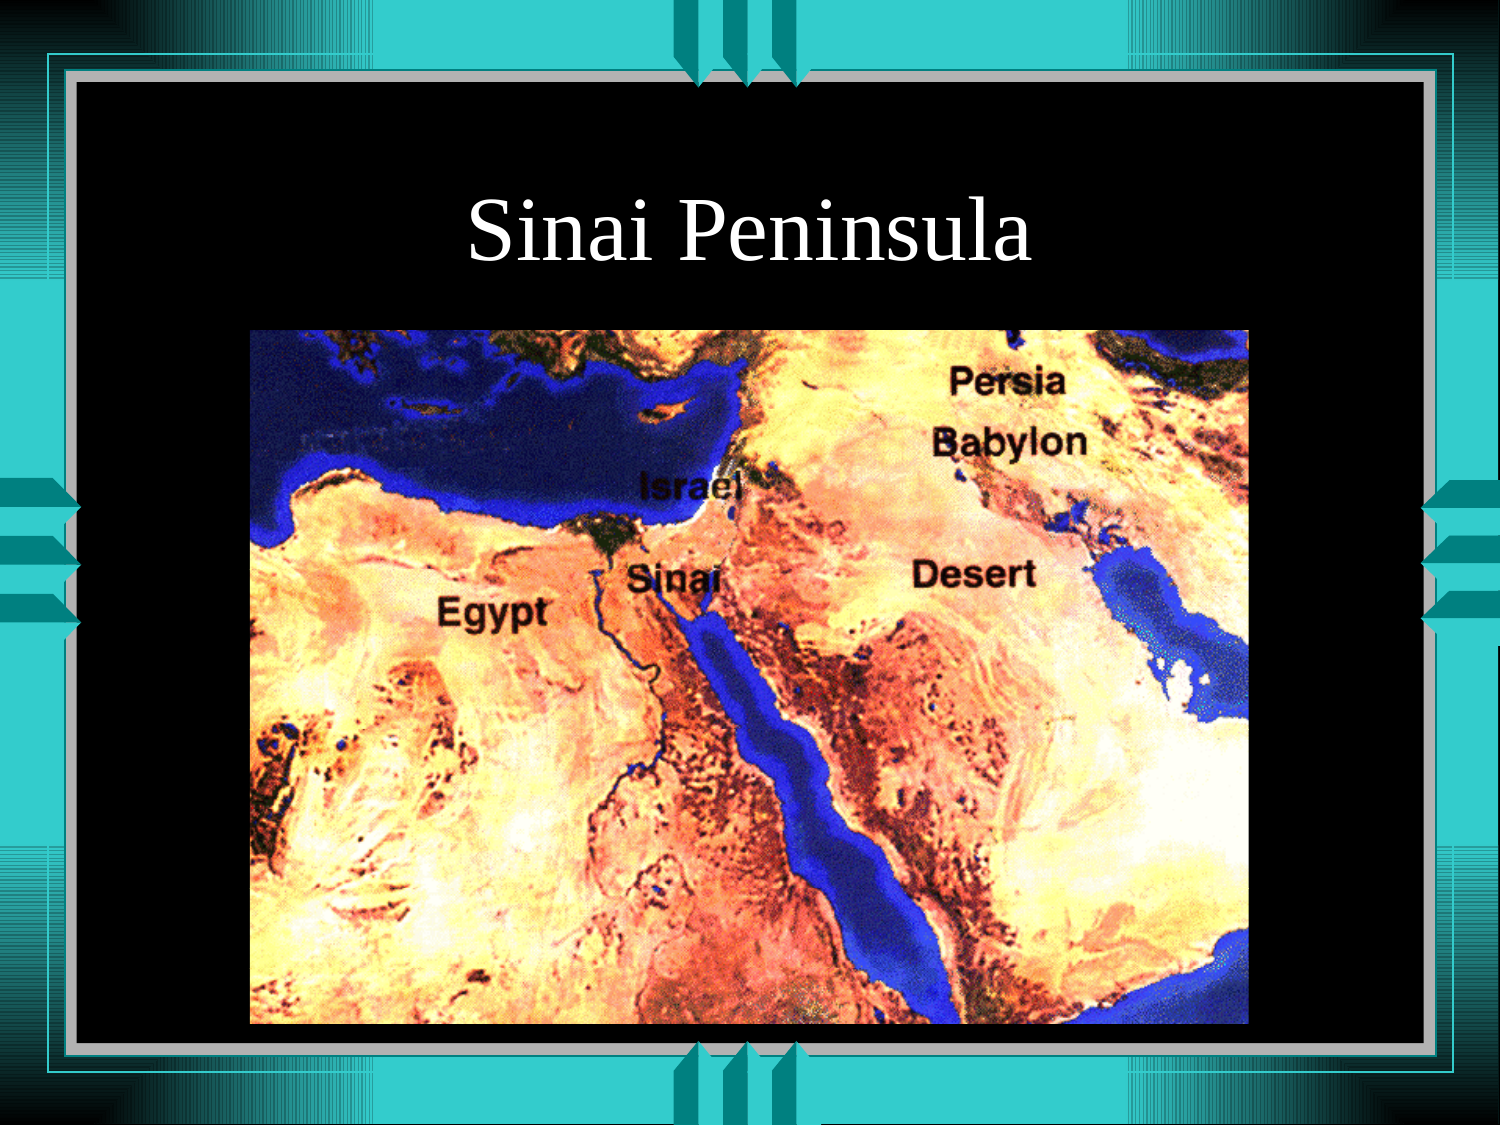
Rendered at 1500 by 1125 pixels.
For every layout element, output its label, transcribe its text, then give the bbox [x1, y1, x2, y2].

title Sinai Peninsula [112, 99, 1388, 288]
picture [249, 330, 1251, 1026]
